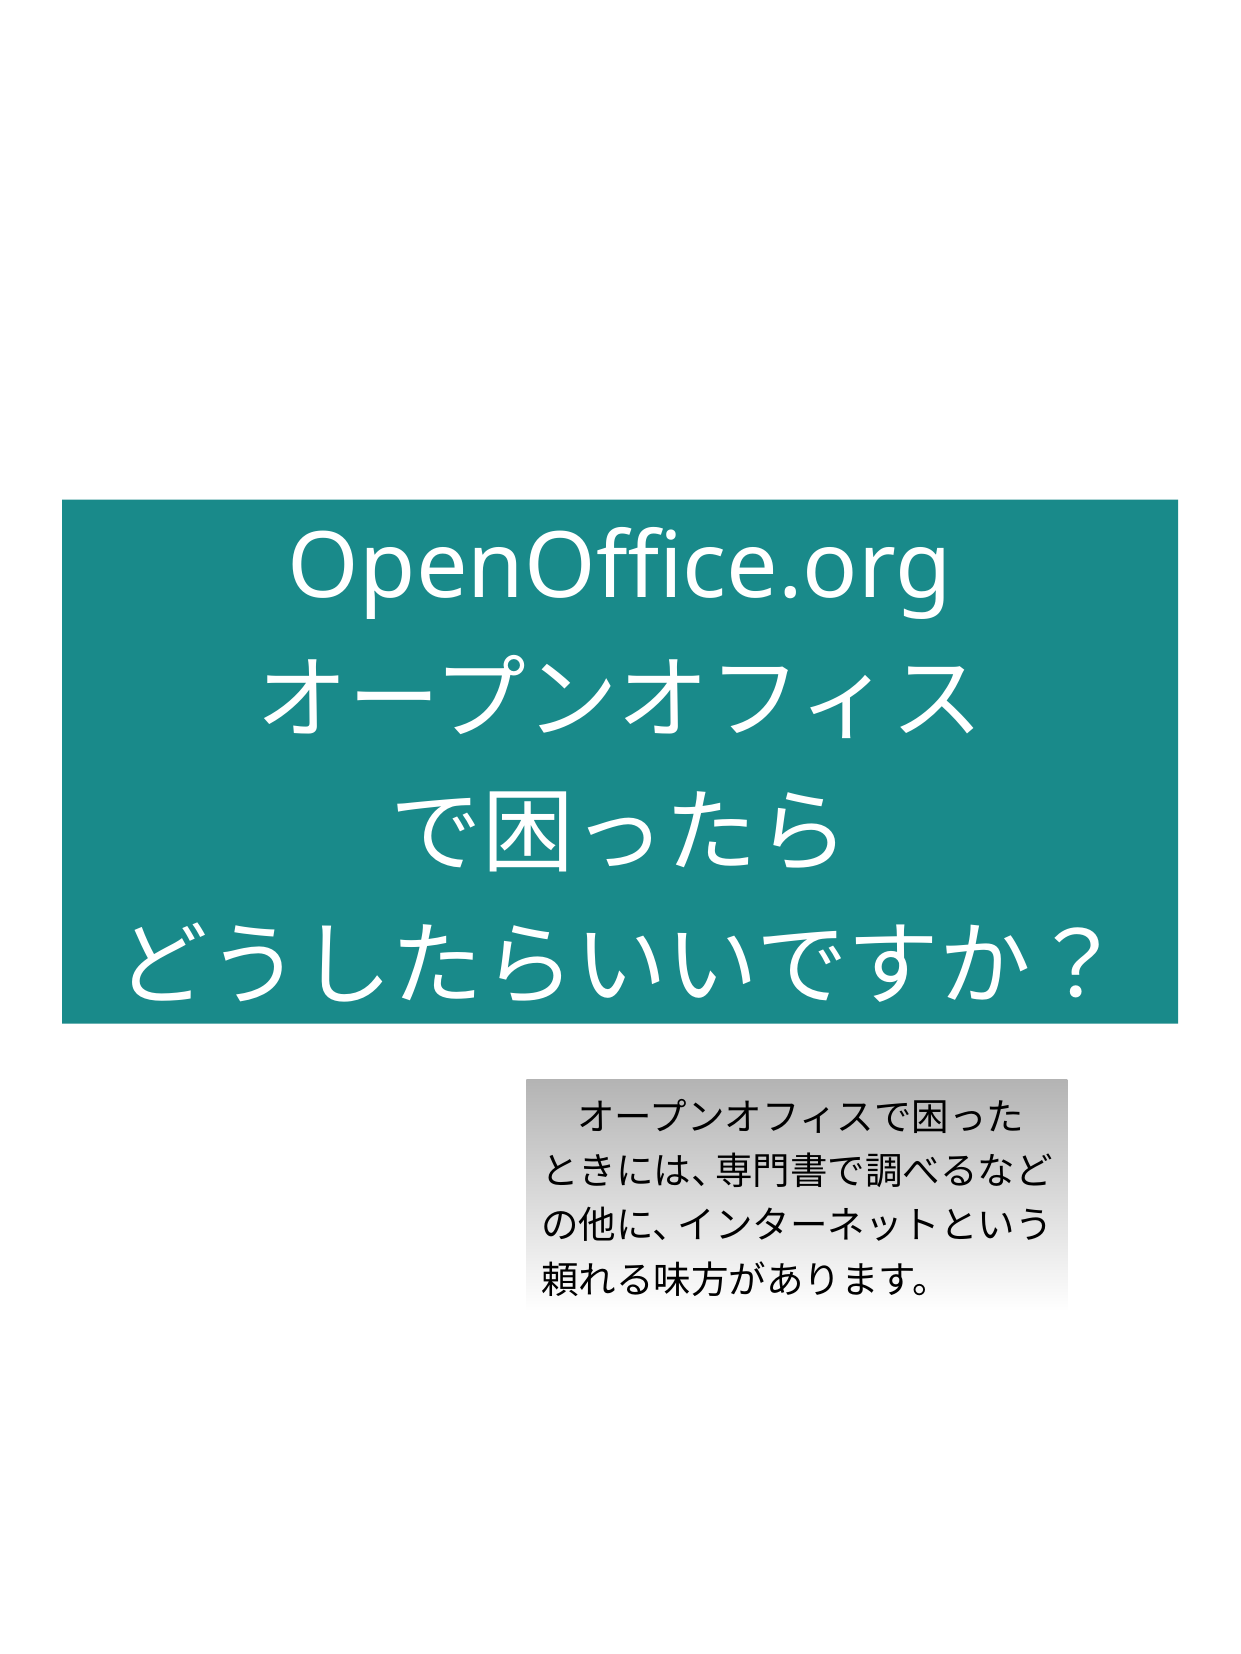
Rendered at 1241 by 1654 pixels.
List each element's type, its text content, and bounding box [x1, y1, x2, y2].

text_box オープンオフィスで困ったときには、専門書で調べるなどの他に、インターネットという頼れる味方があります。 [526, 1079, 1068, 1245]
title OpenOffice.org オープンオフィス で困ったら どうしたらいいですか？ [62, 578, 1179, 946]
